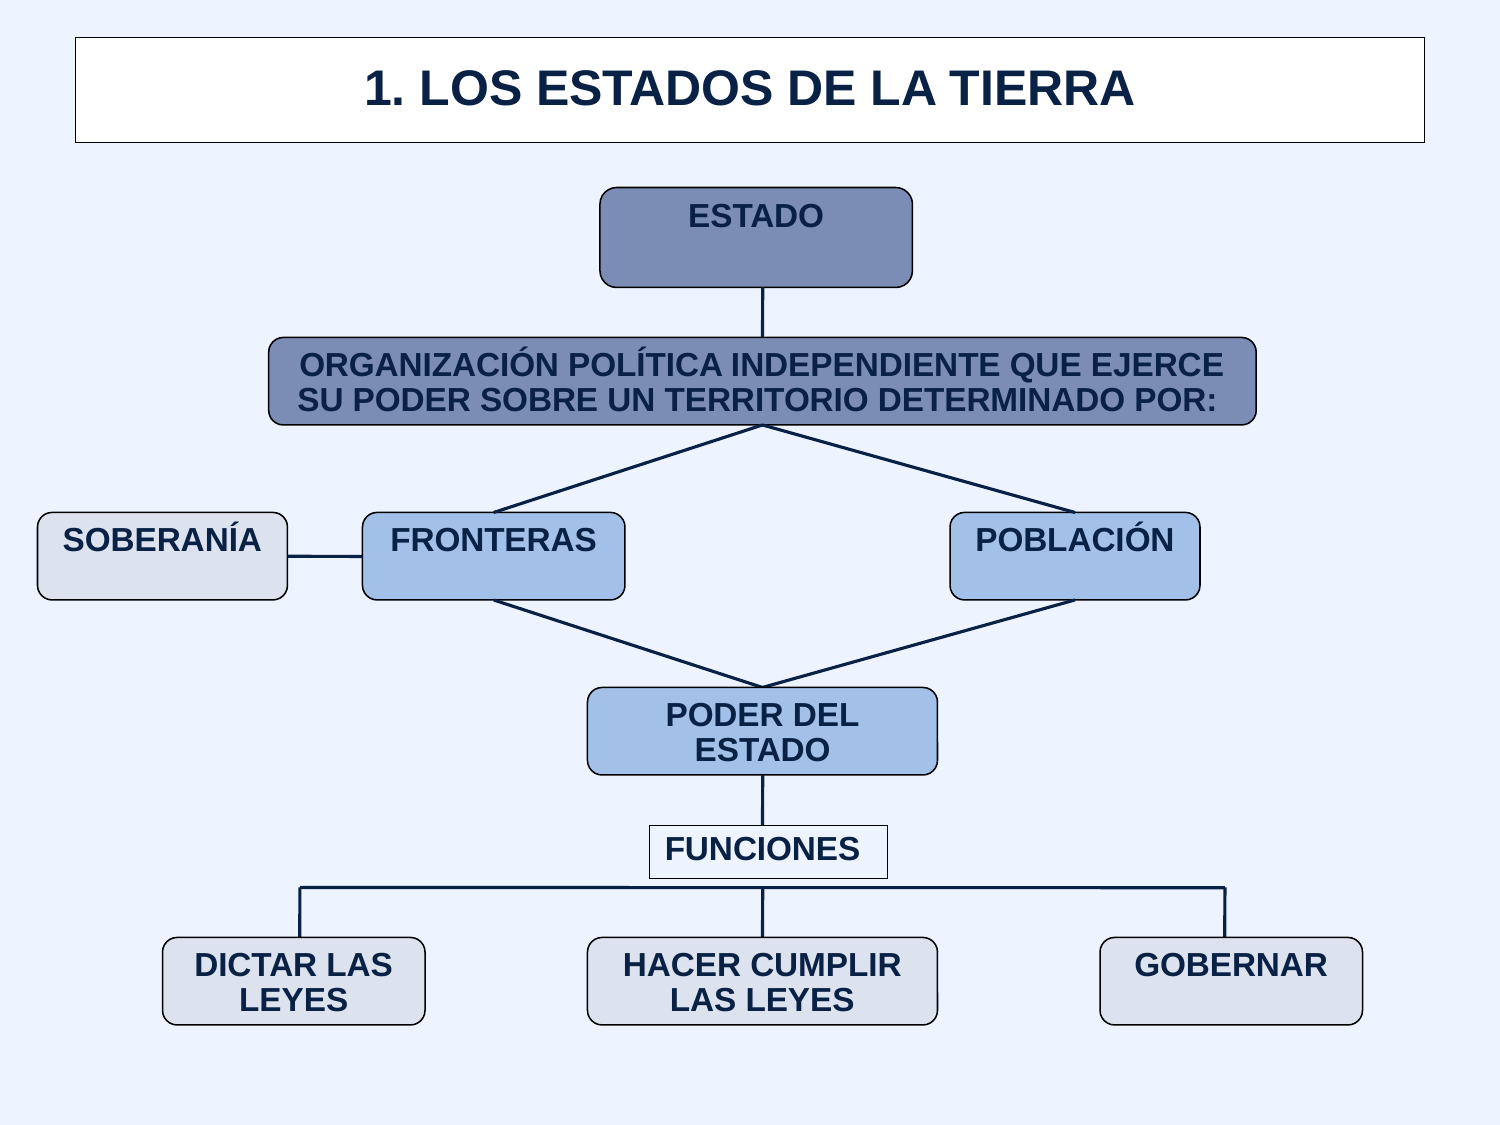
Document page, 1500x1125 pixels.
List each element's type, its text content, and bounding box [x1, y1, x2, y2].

text_box POBLACIÓN [950, 512, 1201, 600]
text_box FRONTERAS [362, 512, 625, 600]
text_box SOBERANÍA [37, 512, 288, 600]
text_box HACER CUMPLIR LAS LEYES [587, 937, 938, 1025]
text_box ORGANIZACIÓN POLÍTICA INDEPENDIENTE QUE EJERCE SU PODER SOBRE UN TERRITORIO DETERMINADO POR: [268, 337, 1257, 425]
text_box FUNCIONES [649, 825, 888, 879]
text_box ESTADO [599, 187, 913, 288]
text_box PODER DEL ESTADO [587, 687, 938, 775]
text_box DICTAR LAS LEYES [162, 937, 426, 1025]
title 1. LOS ESTADOS DE LA TIERRA [75, 37, 1425, 143]
text_box GOBERNAR [1100, 937, 1363, 1025]
